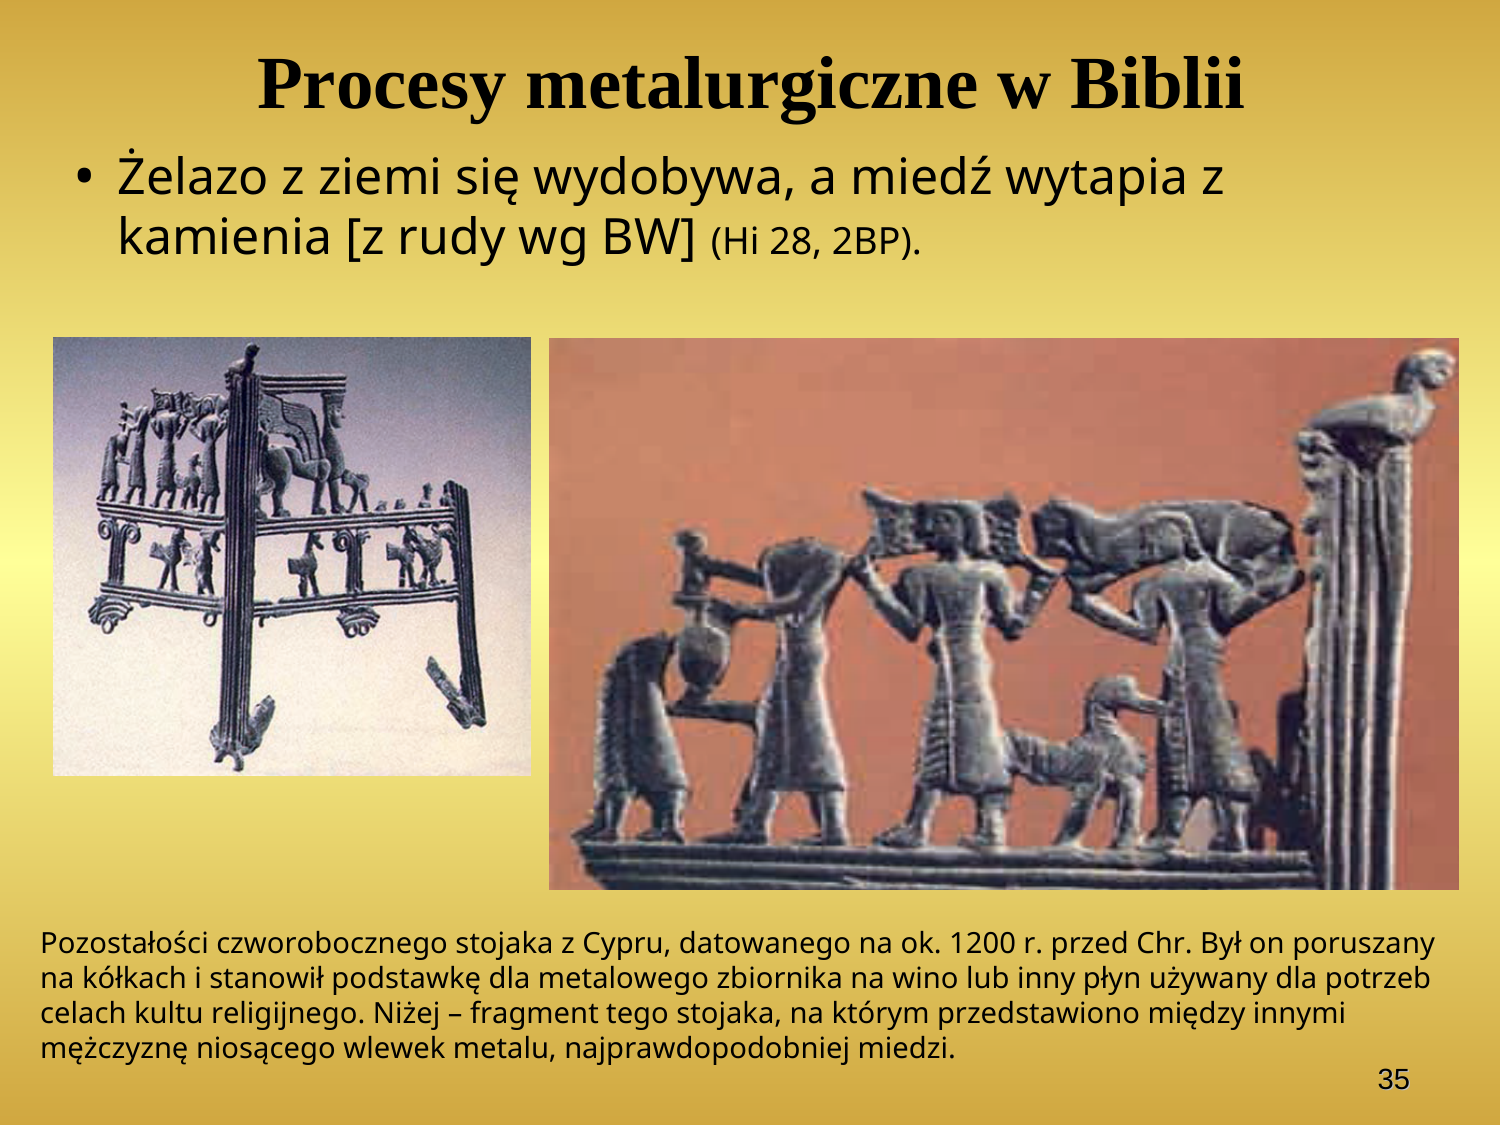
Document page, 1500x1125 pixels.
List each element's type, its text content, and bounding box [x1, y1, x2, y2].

text_box <numer> [1074, 1073, 1426, 1103]
list Żelazo z ziemi się wydobywa, a miedź wytapia z kamienia [z rudy wg BW] (Hi 28, 2BP). [58, 137, 1430, 870]
picture [53, 337, 531, 777]
picture [549, 338, 1459, 890]
text_box Pozostałości czworobocznego stojaka z Cypru, datowanego na ok. 1200 r. przed Chr. Był on poruszany na kółkach i stanowił podstawkę dla metalowego zbiornika na wino lub inny płyn używany dla potrzeb celach kultu religijnego. Niżej – fragment tego stojaka, na którym przedstawiono między innymi mężczyznę niosącego wlewek metalu, najprawdopodobniej miedzi. [25, 916, 1455, 1073]
title Procesy metalurgiczne w Biblii [88, 9, 1439, 135]
